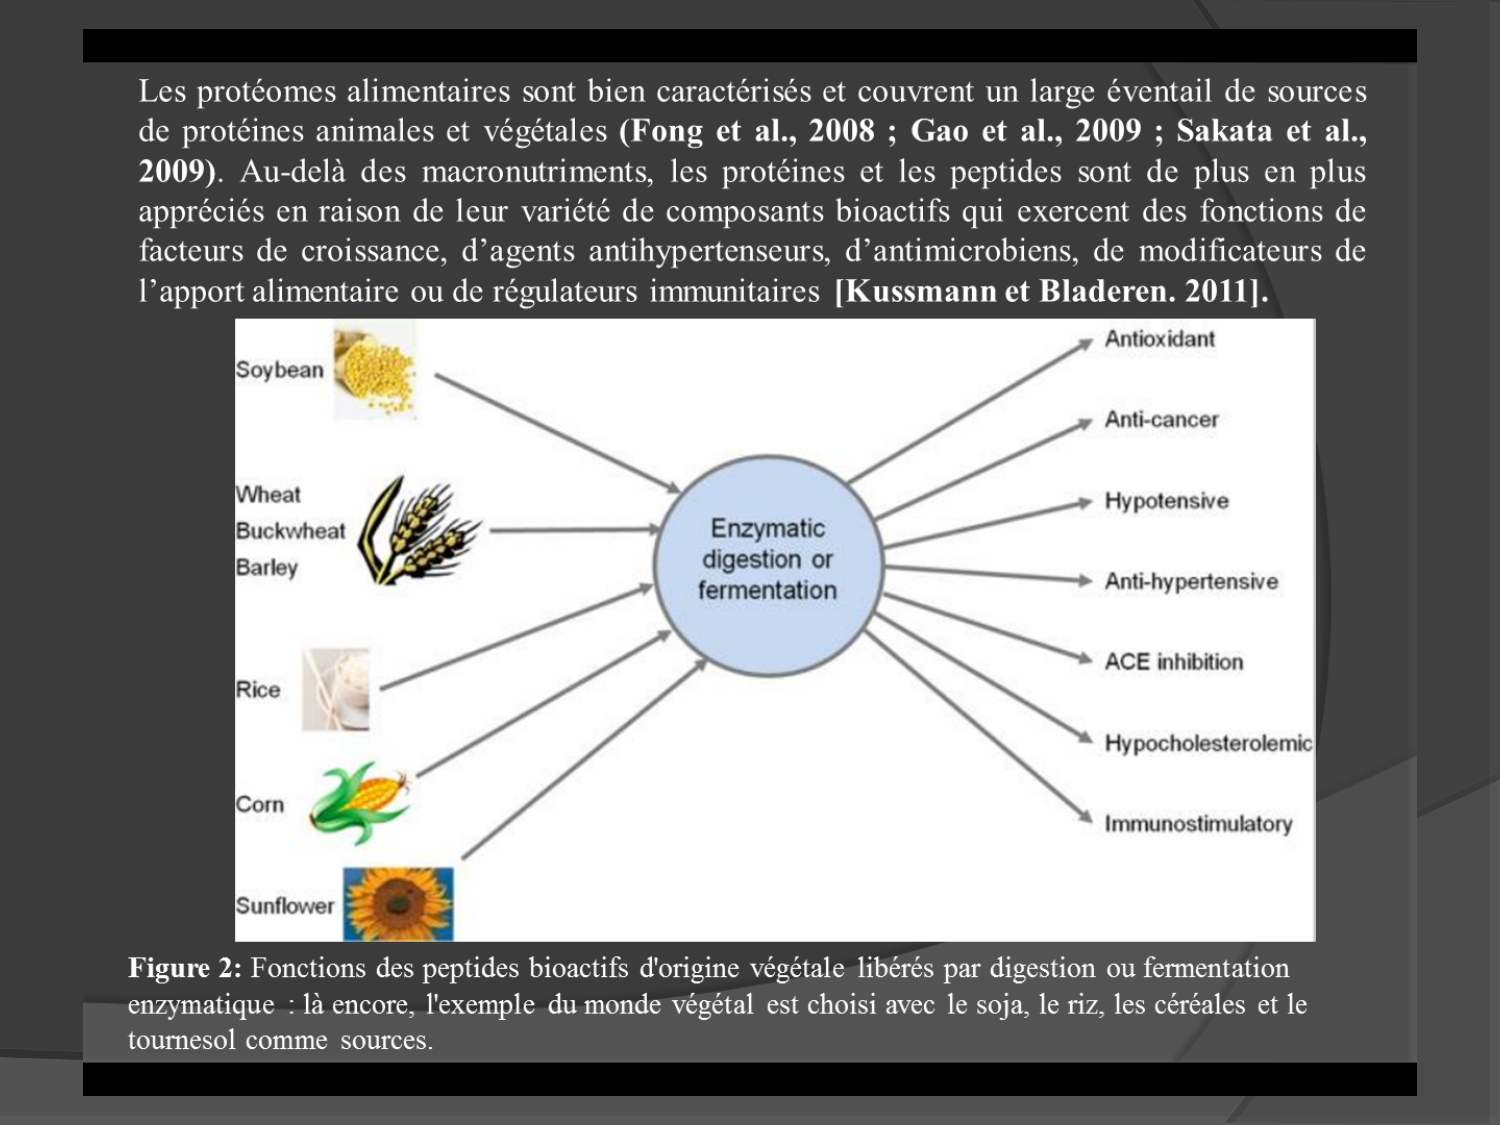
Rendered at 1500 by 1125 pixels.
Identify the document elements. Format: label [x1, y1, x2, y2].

picture [83, 29, 1417, 1096]
